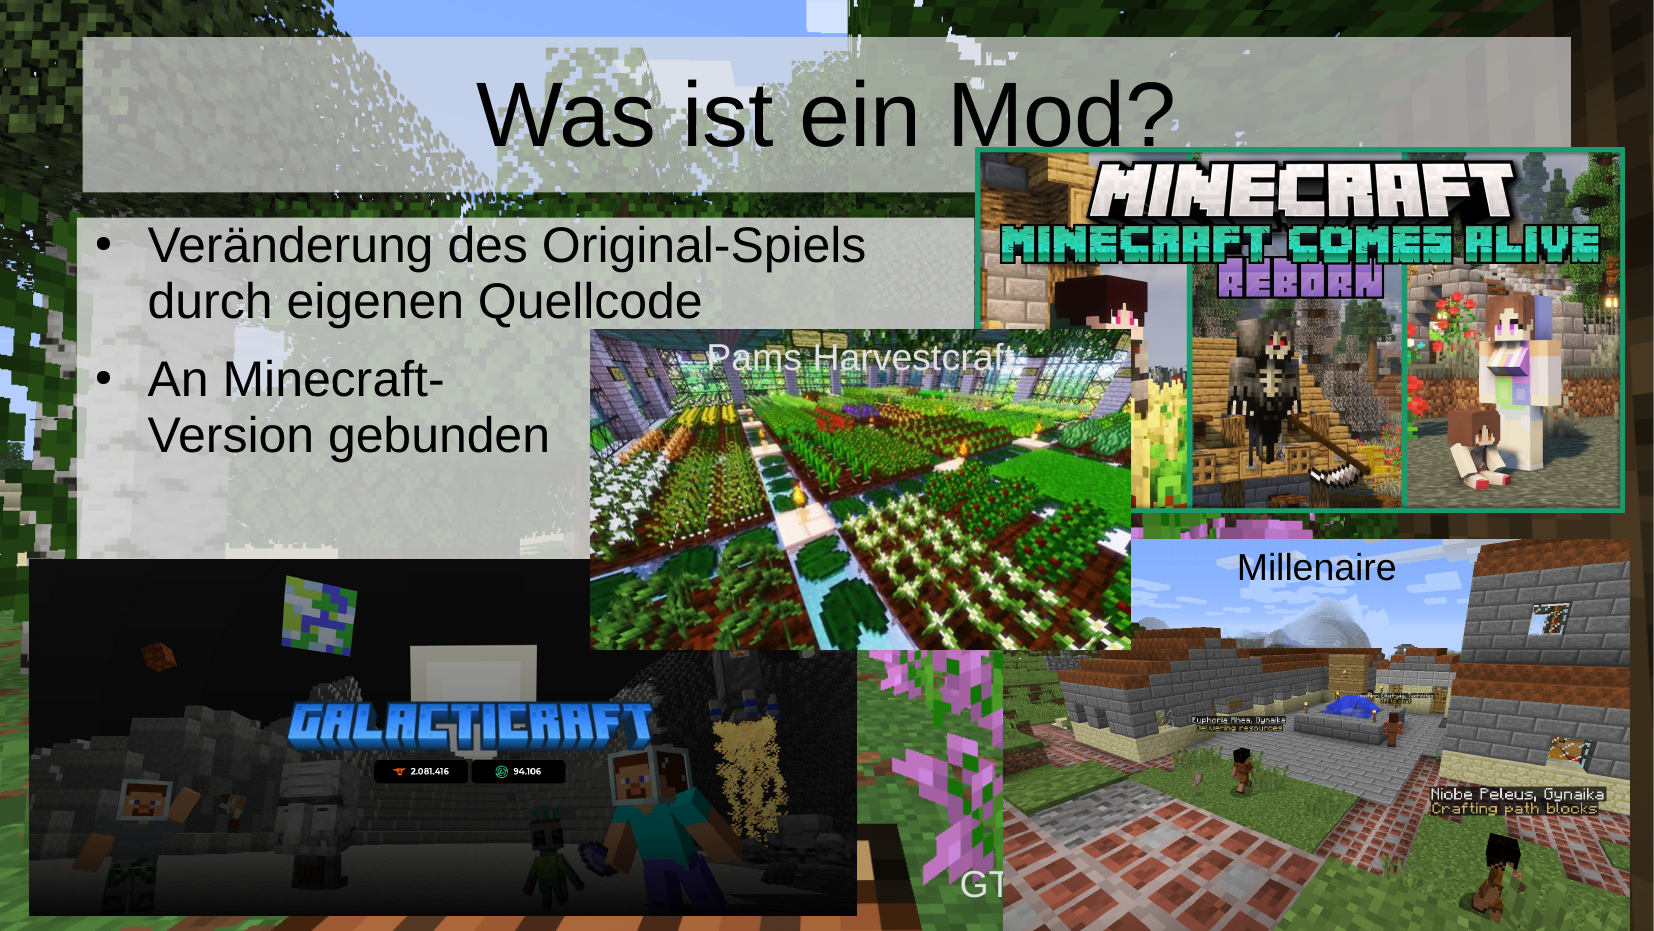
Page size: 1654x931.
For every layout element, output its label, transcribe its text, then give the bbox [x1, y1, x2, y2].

picture [0, 0, 1654, 931]
list Veränderung des Original-Spiels durch eigenen Quellcode An Minecraft- Version gebunden [76, 217, 975, 559]
title Was ist ein Mod? [82, 37, 1571, 193]
